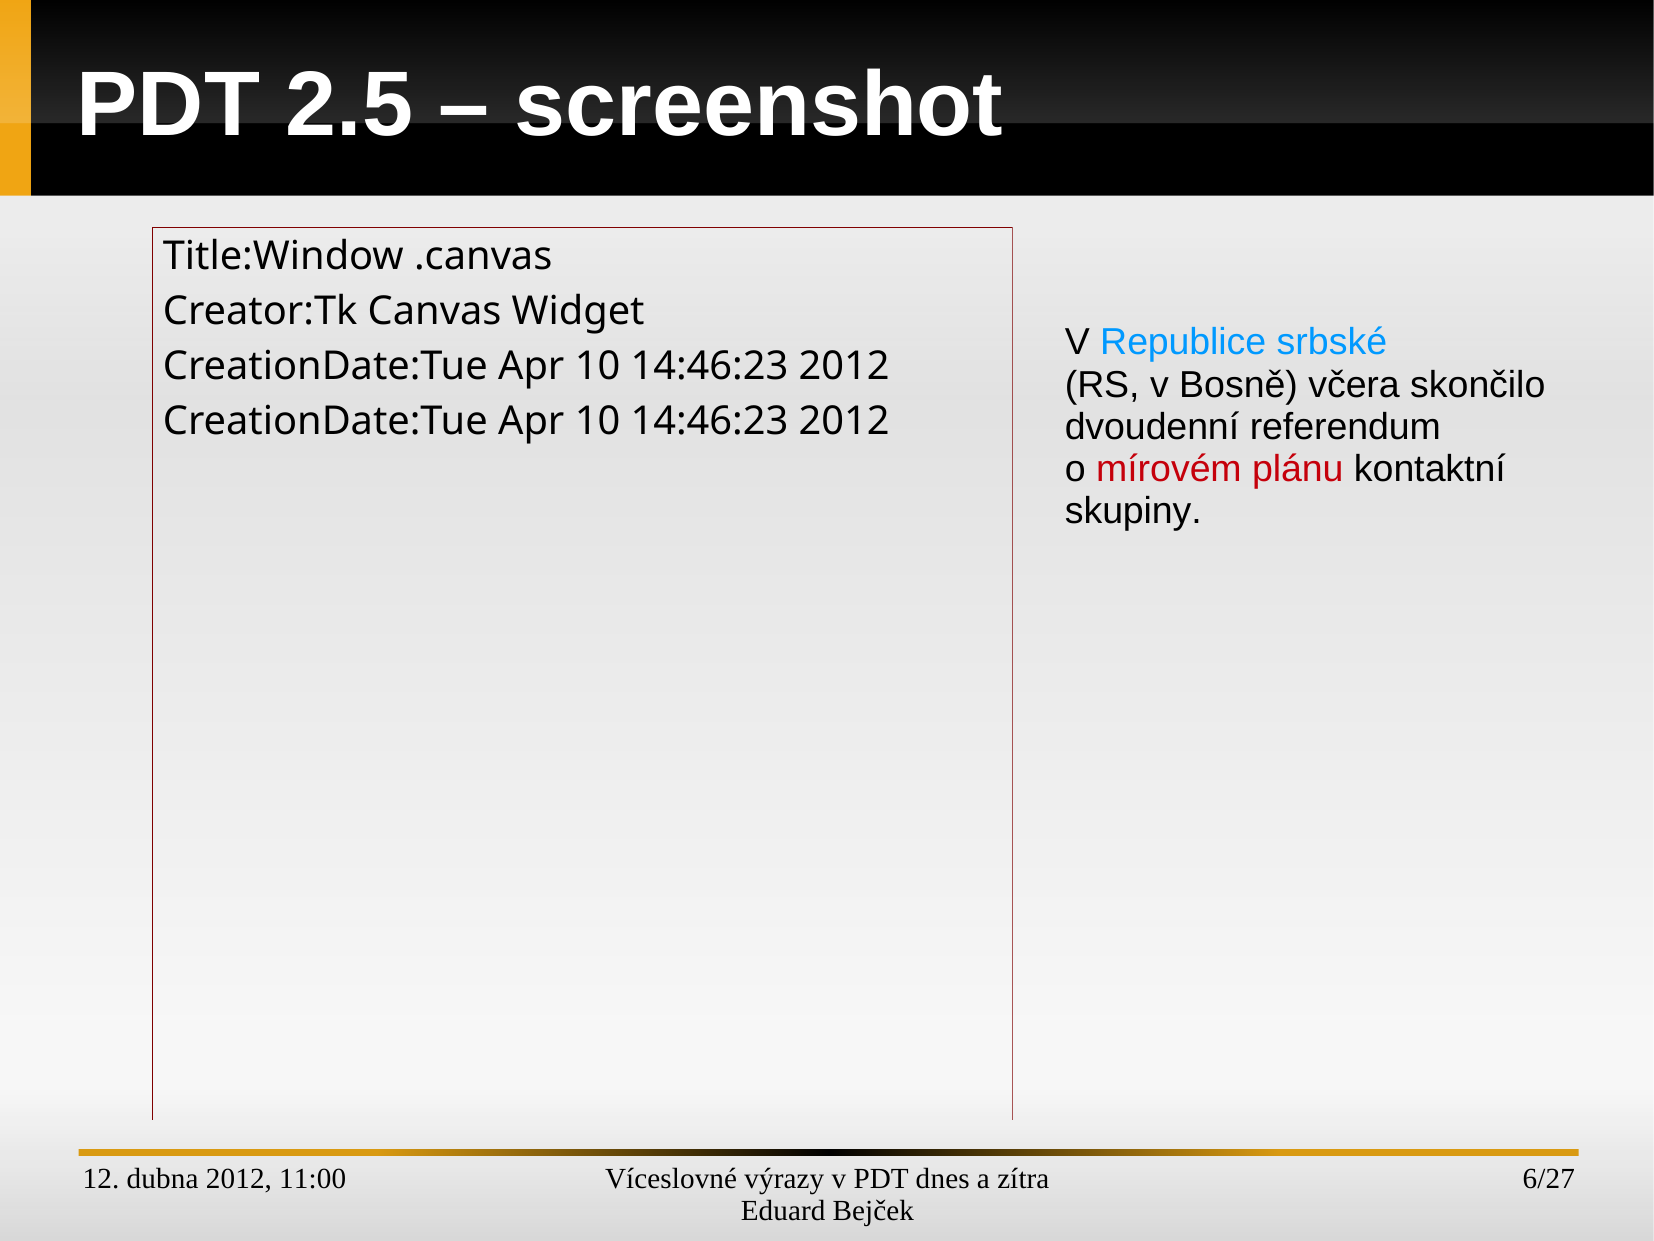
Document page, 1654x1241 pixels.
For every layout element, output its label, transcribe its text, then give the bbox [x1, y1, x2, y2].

picture [0, 0, 1654, 1241]
text_box V Republice srbské (RS, v Bosně) včera skončilo dvoudenní referendum o mírovém plánu kontaktní skupiny. [1050, 313, 1598, 563]
title PDT 2.5 – screenshot [76, 0, 1565, 208]
